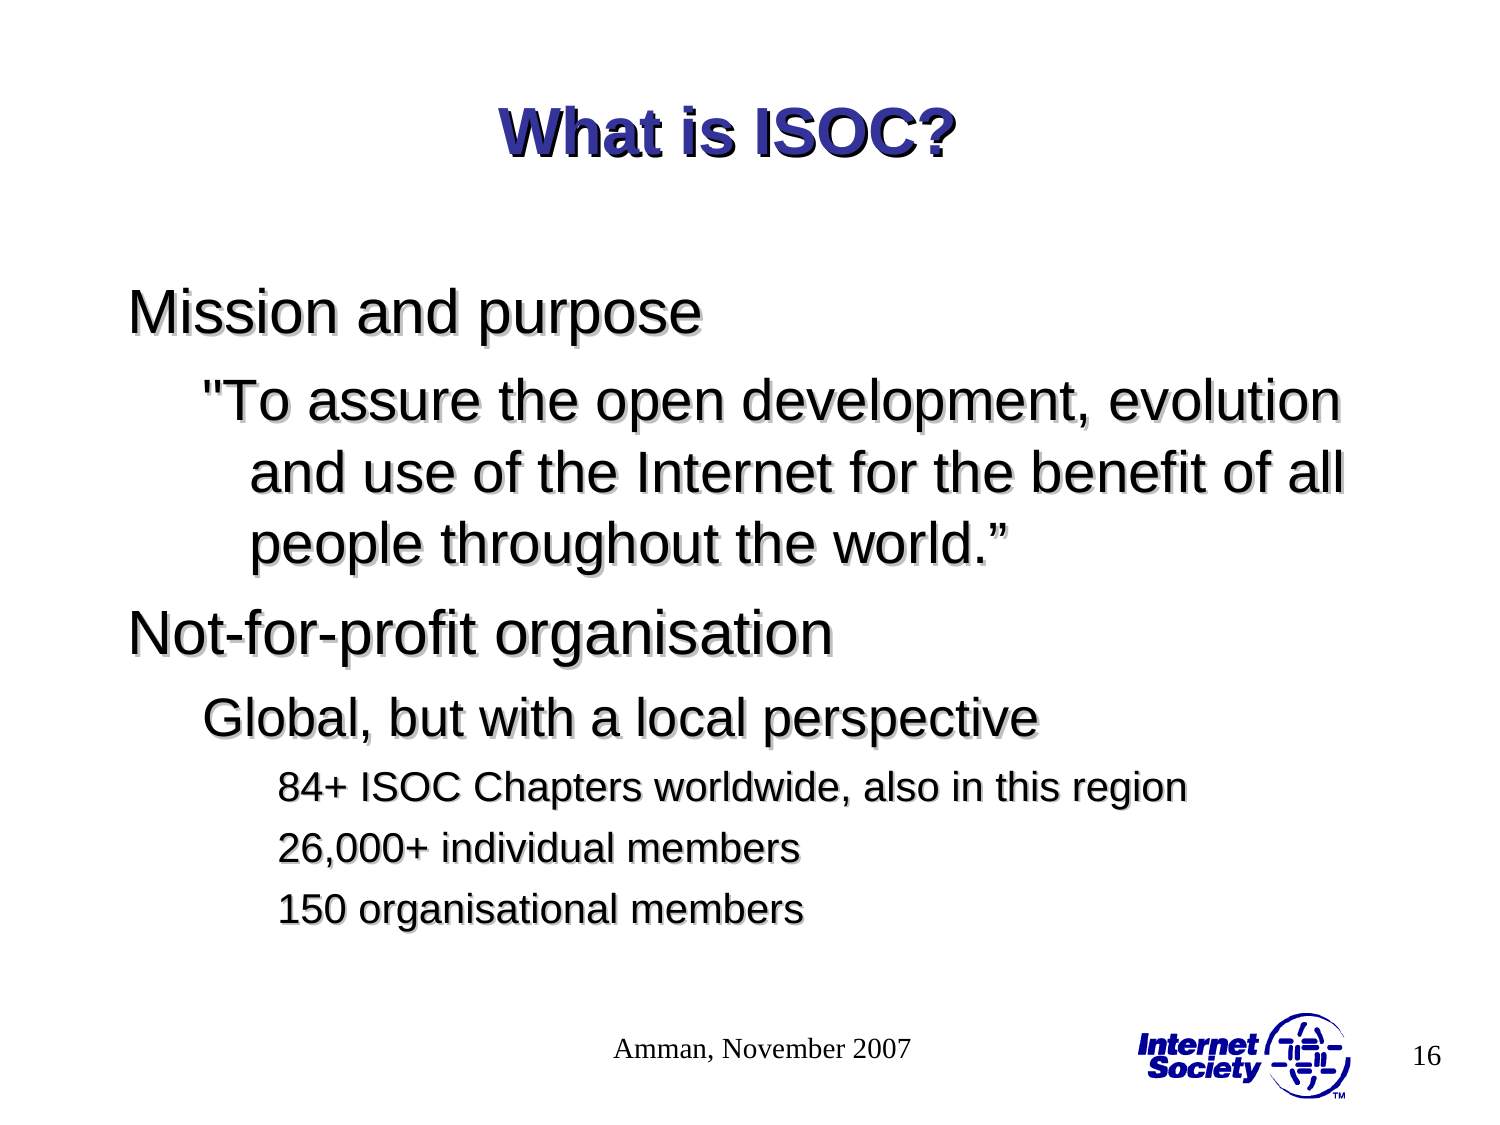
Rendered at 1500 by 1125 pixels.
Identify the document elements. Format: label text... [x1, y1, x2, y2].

title What is ISOC? [99, 37, 1375, 225]
list Mission and purpose "To assure the open development, evolution and use of the Internet for the benefit of all people throughout the world.” Not-for-profit organisation Global, but with a local perspective 84+ ISOC Chapters worldwide, also in this region 26,000+ individual members 150 organisational members [112, 262, 1388, 1001]
picture [1137, 1012, 1351, 1099]
